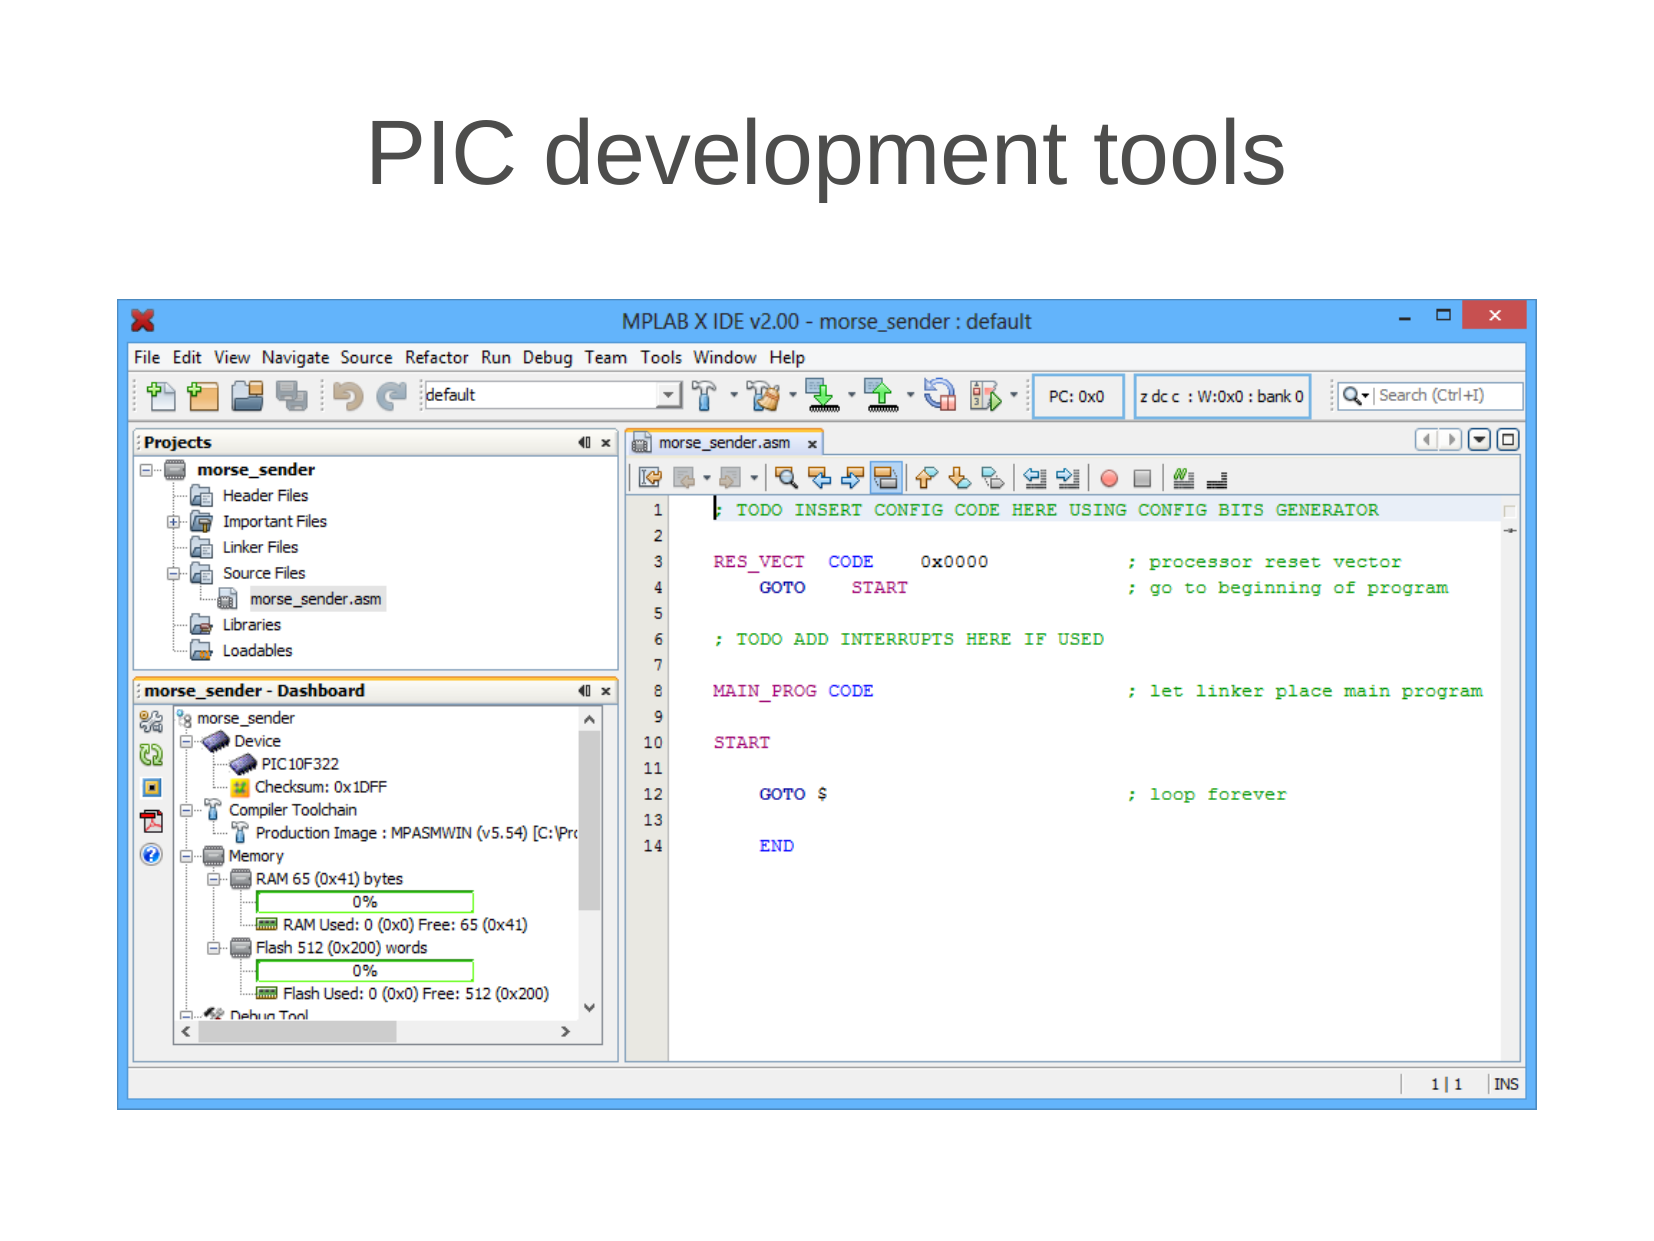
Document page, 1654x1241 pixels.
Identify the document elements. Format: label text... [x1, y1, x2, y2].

picture [117, 299, 1537, 1111]
title PIC development tools [82, 49, 1571, 257]
